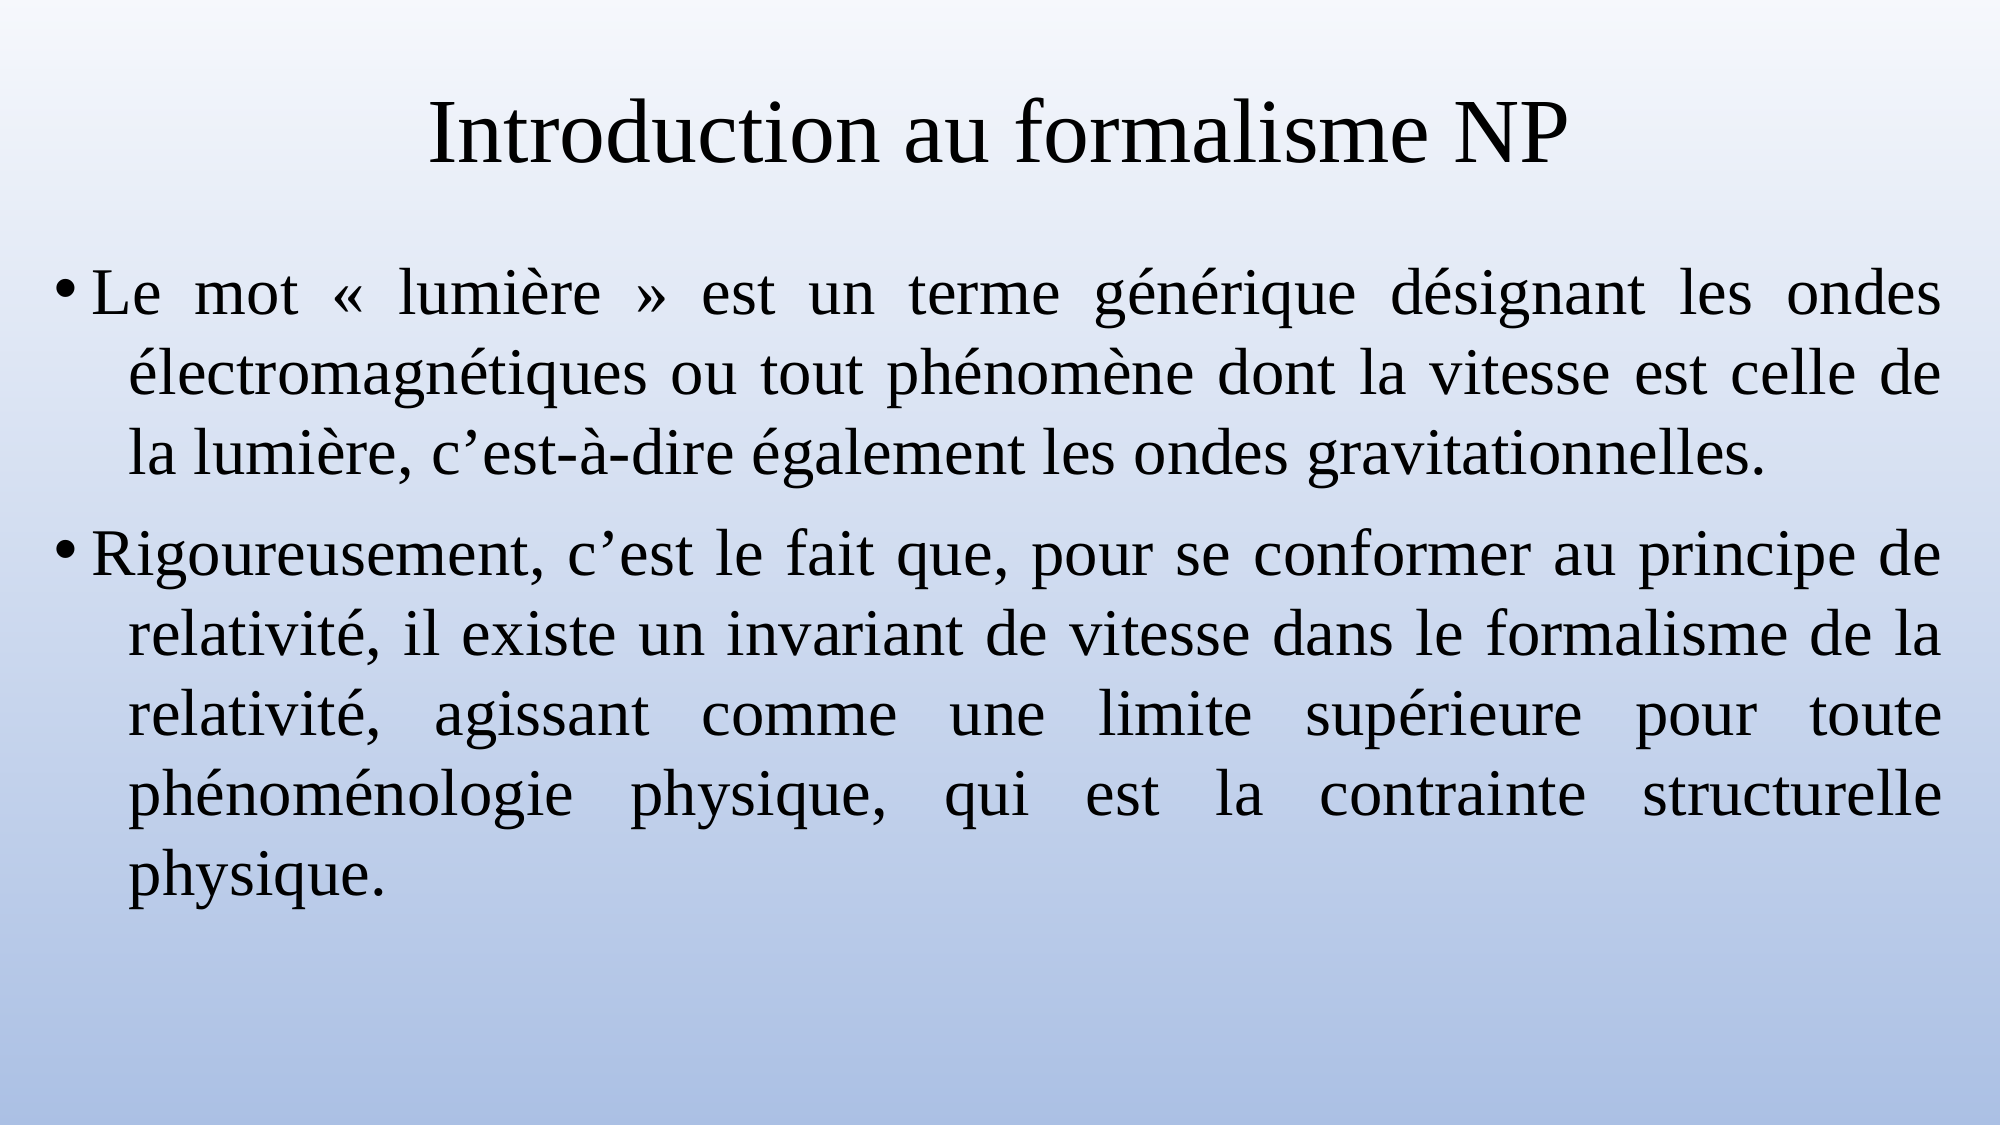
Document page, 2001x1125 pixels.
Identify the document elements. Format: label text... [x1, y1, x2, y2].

title Introduction au formalisme NP [137, 59, 1863, 207]
list Le mot « lumière » est un terme générique désignant les ondes électromagnétiques ou tout phénomène dont la vitesse est celle de la lumière, c’est-à-dire également les ondes gravitationnelles. Rigoureusement, c’est le fait que, pour se conformer au principe de relativité, il existe un invariant de vitesse dans le formalisme de la relativité, agissant comme une limite supérieure pour toute phénoménologie physique, qui est la contrainte structurelle physique. [38, 239, 1961, 1090]
